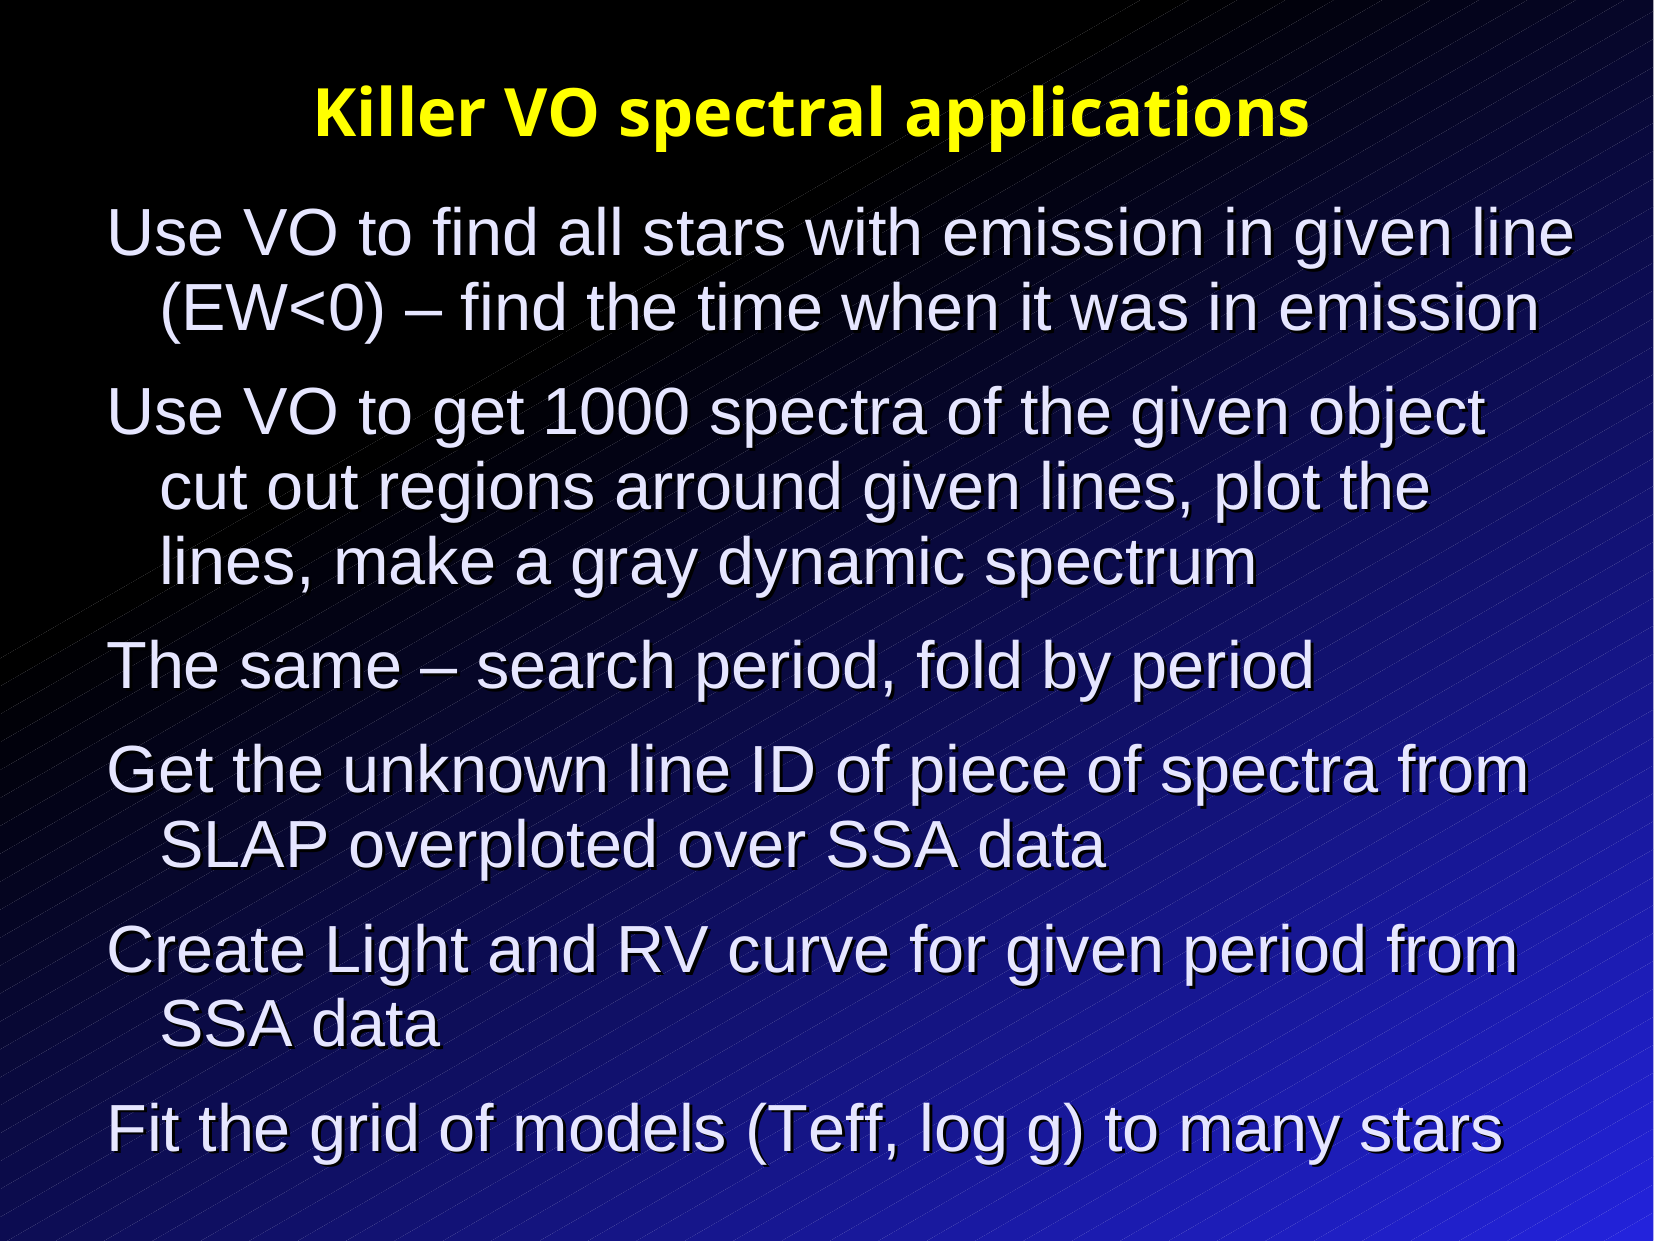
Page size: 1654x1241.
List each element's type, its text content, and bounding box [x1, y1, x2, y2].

list Use VO to find all stars with emission in given line (EW<0) – find the time when it was in emission Use VO to get 1000 spectra of the given object cut out regions arround given lines, plot the lines, make a gray dynamic spectrum The same – search period, fold by period Get the unknown line ID of piece of spectra from SLAP overploted over SSA data Create Light and RV curve for given period from SSA data Fit the grid of models (Teff, log g) to many stars [88, 195, 1577, 1241]
title Killer VO spectral applications [76, 7, 1565, 215]
